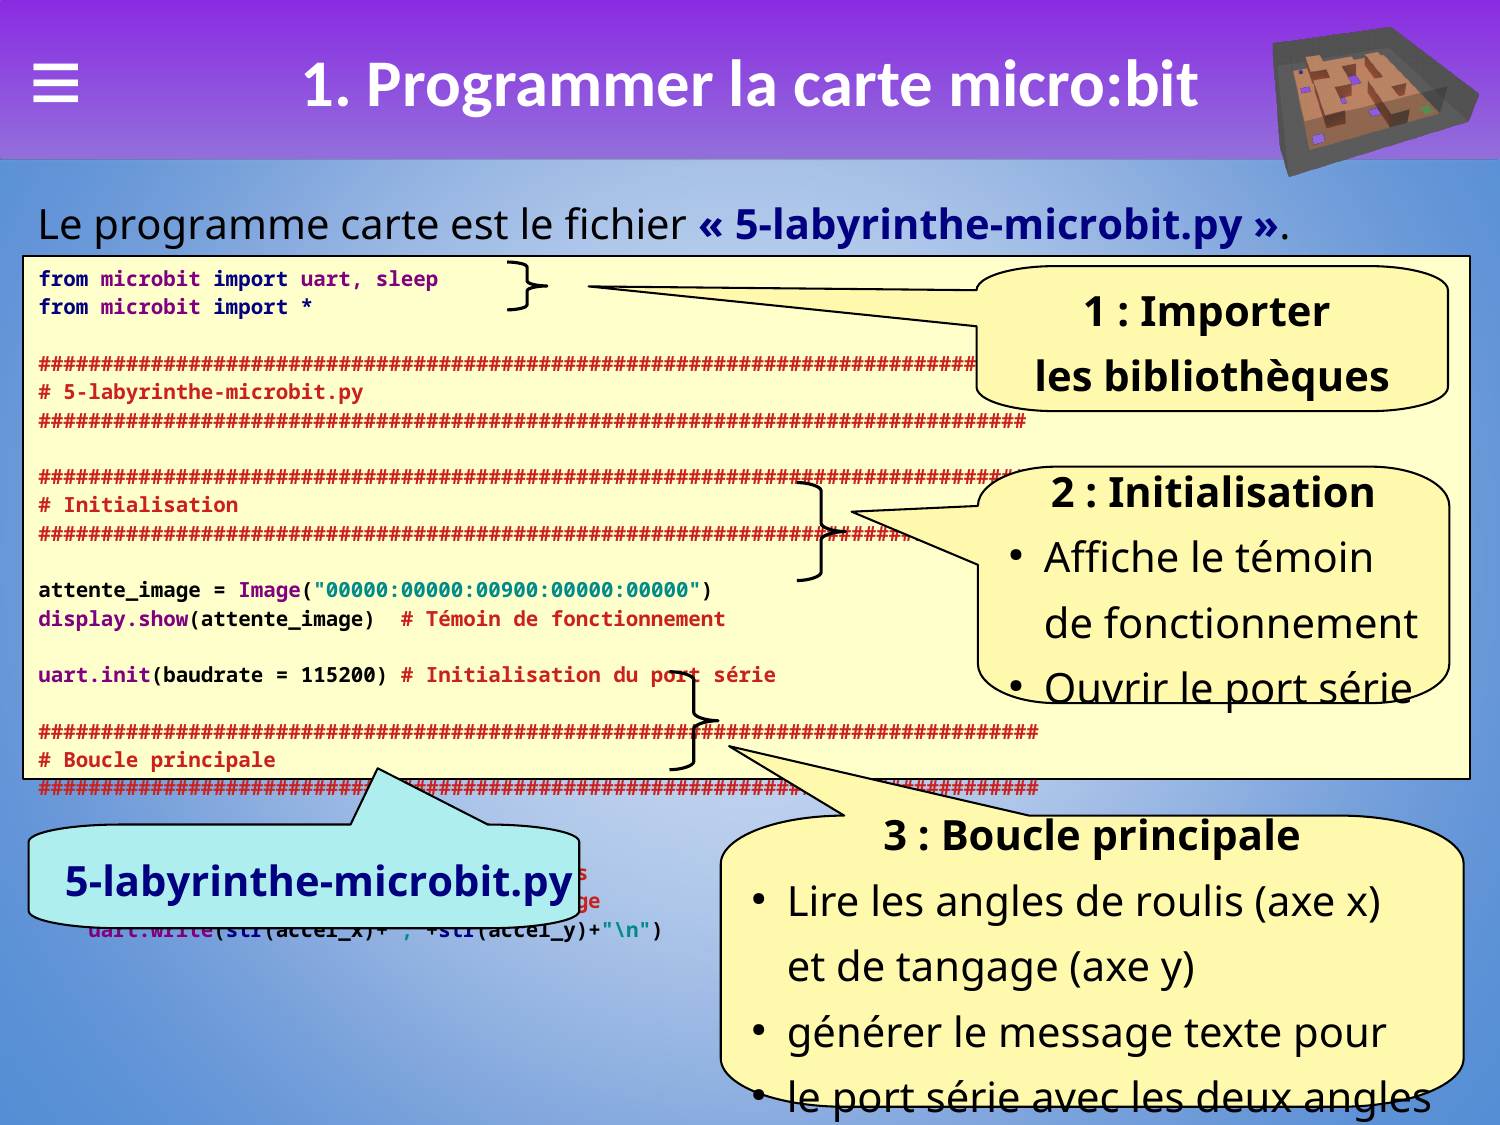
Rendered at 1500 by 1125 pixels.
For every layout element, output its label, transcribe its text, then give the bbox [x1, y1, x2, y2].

text_box ≡ [14, 23, 101, 141]
text_box 1. Programmer la carte micro:bit [0, 0, 1500, 159]
text_box 1 : Importer les bibliothèques [588, 266, 1448, 412]
text_box from microbit import uart, sleep from microbit import * ############################################################################### # 5-labyrinthe-microbit.py ############################################################################### ############################################################################### # Initialisation ############################################################################### attente_image = Image("00000:00000:00900:00000:00000") display.show(attente_image) # Témoin de fonctionnement uart.init(baudrate = 115200) # Initialisation du port série ################################################################################ # Boucle principale ################################################################################ while True: accel_x = accelerometer.get_x() # Roulis accel_y = accelerometer.get_y() # Tangage uart.write(str(accel_x)+","+str(accel_y)+"\n") [22, 256, 1470, 780]
text_box 5-labyrinthe-microbit.py [28, 768, 580, 929]
text_box 2 : Initialisation Affiche le témoin de fonctionnement Ouvrir le port série [851, 466, 1450, 704]
text_box 3 : Boucle principale Lire les angles de roulis (axe x) et de tangage (axe y) générer le message texte pour le port série avec les deux angles [720, 746, 1464, 1107]
picture [0, 27, 1500, 1125]
text_box Le programme carte est le fichier « 5-labyrinthe-microbit.py ». [22, 178, 1490, 267]
